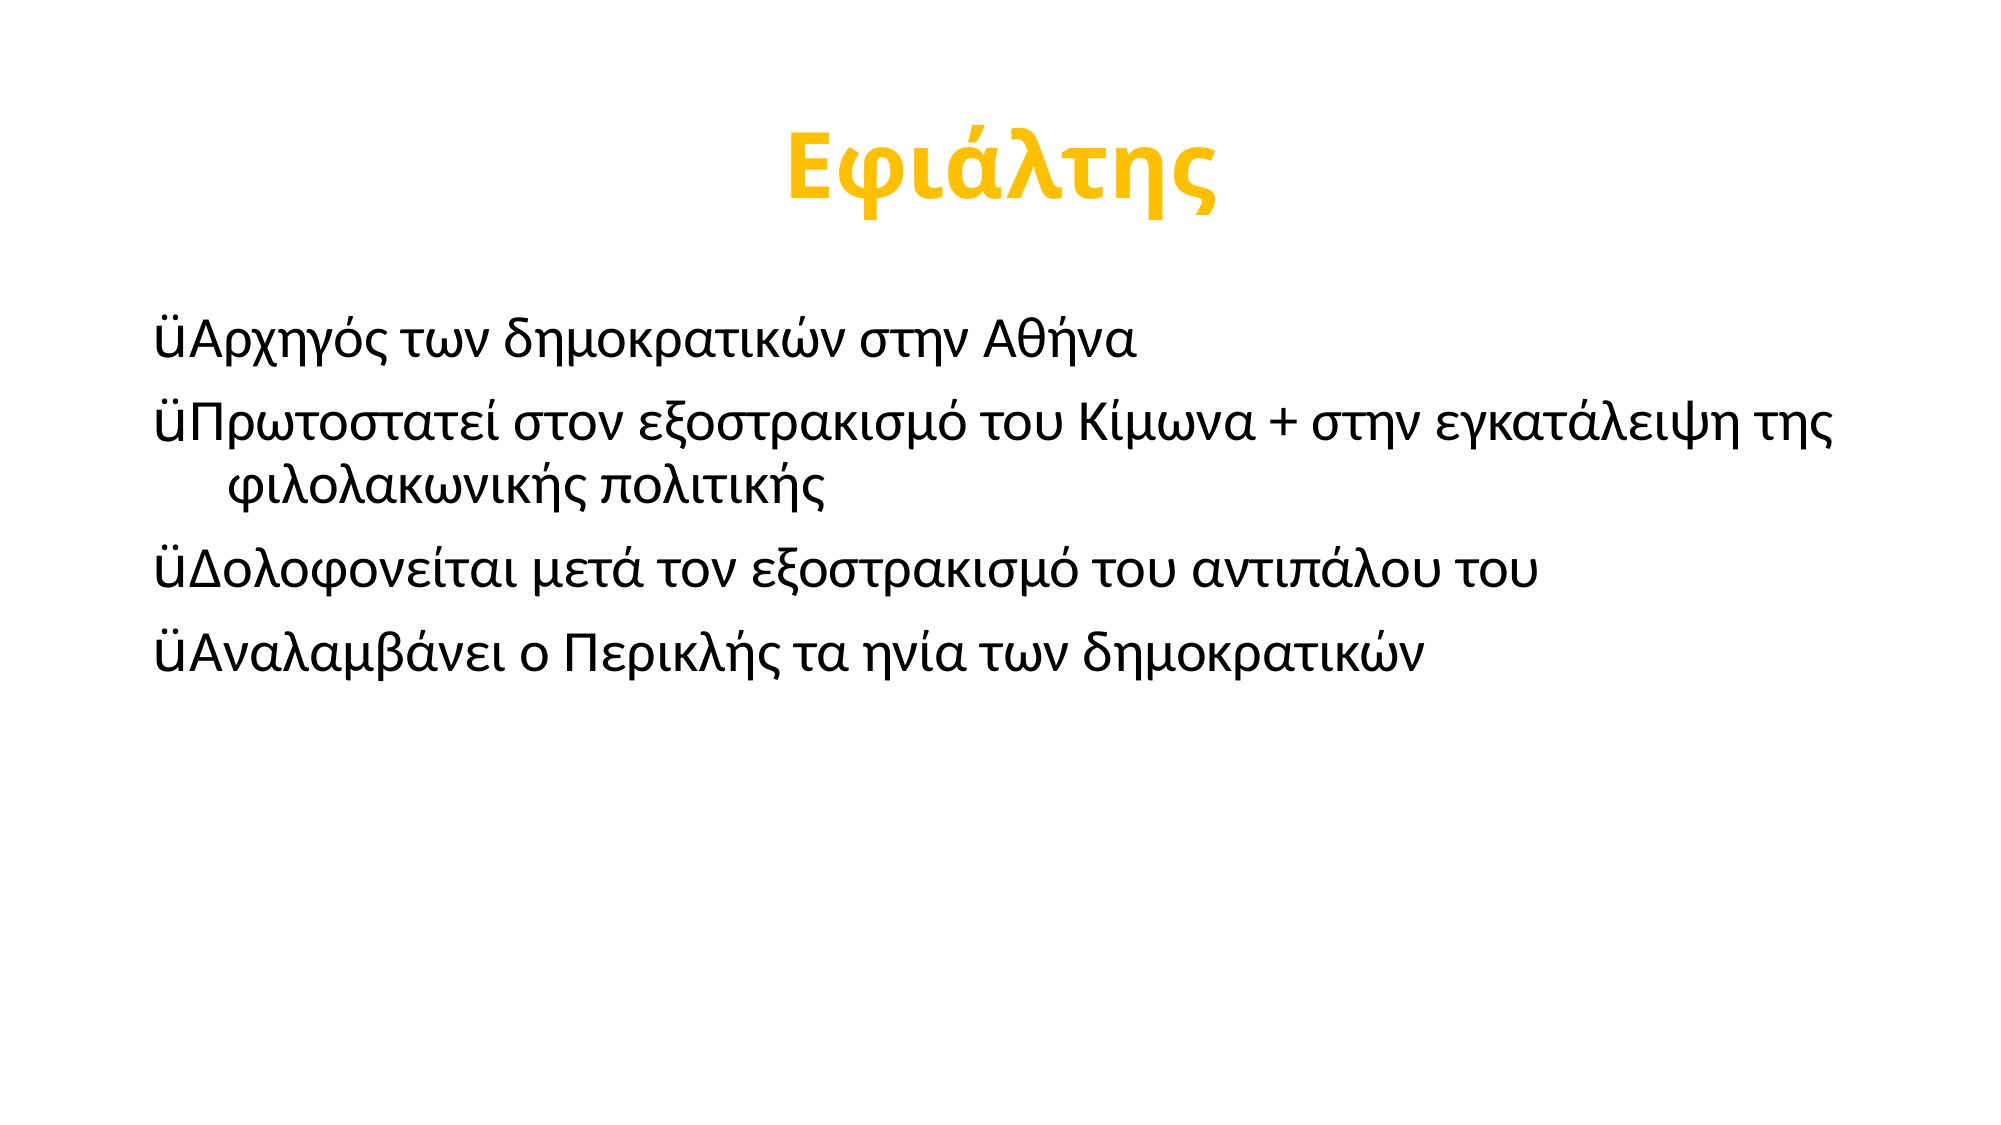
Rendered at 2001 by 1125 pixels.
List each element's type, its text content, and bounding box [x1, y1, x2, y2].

title Εφιάλτης [137, 59, 1863, 278]
list Αρχηγός των δημοκρατικών στην Αθήνα Πρωτοστατεί στον εξοστρακισμό του Κίμωνα + στην εγκατάλειψη της φιλολακωνικής πολιτικής Δολοφονείται μετά τον εξοστρακισμό του αντιπάλου του Αναλαμβάνει ο Περικλής τα ηνία των δημοκρατικών [137, 299, 1863, 1014]
